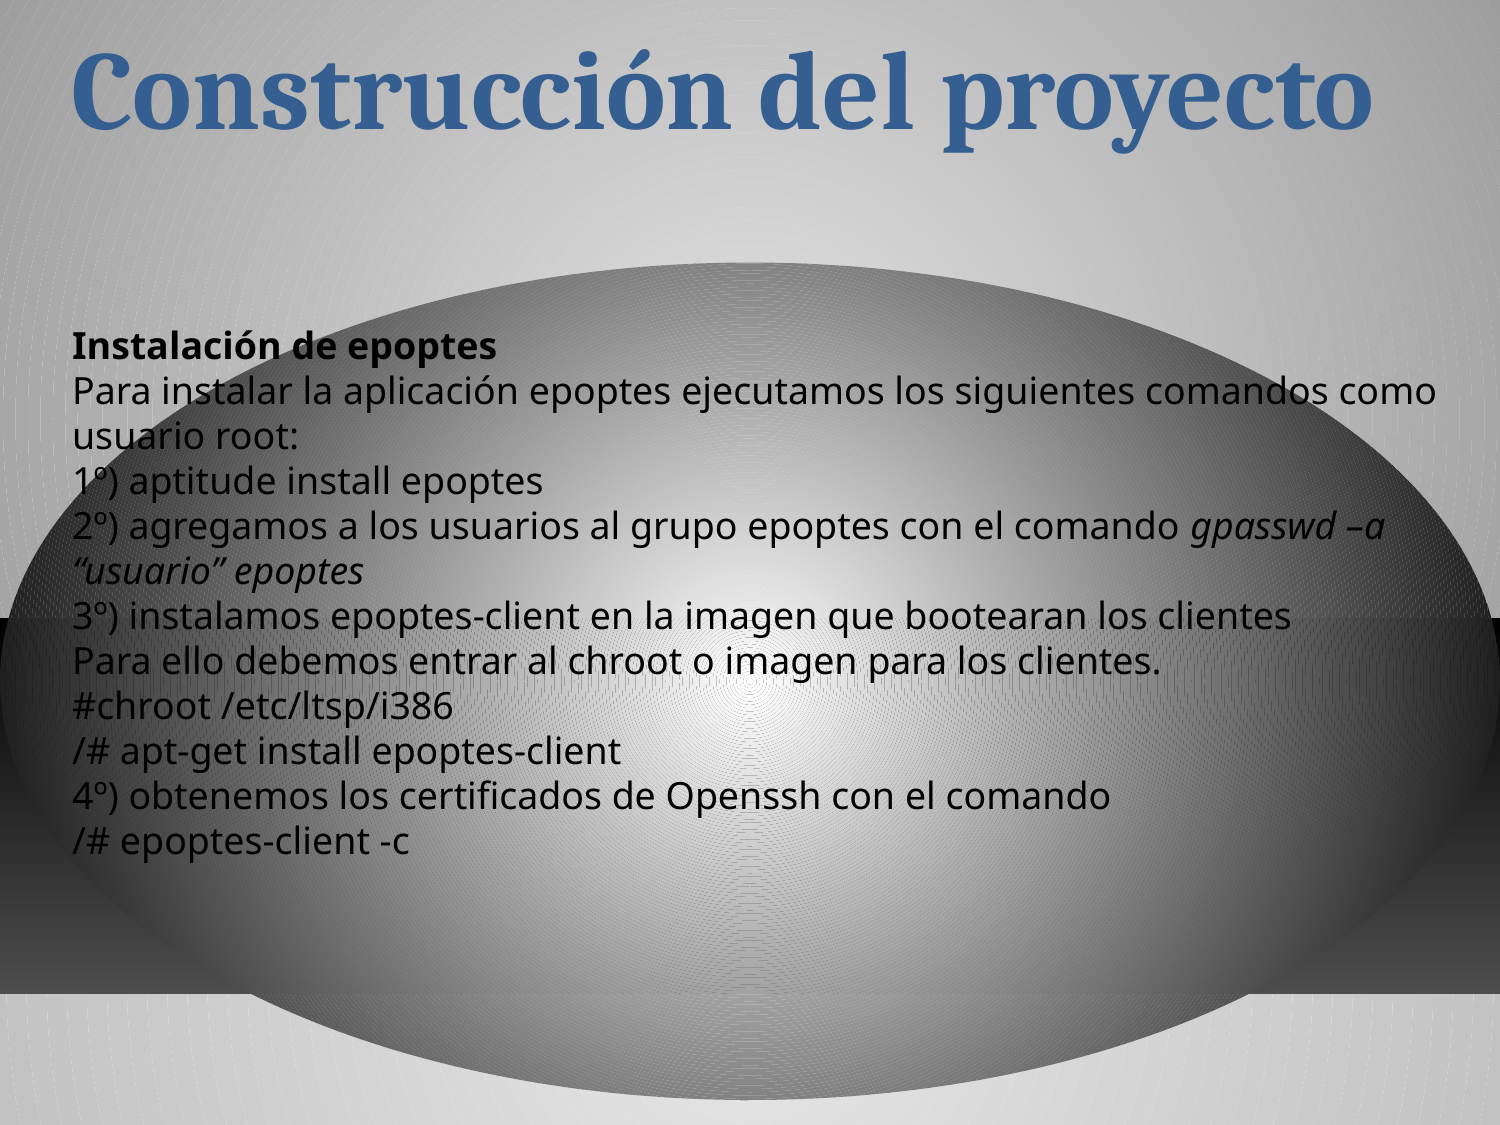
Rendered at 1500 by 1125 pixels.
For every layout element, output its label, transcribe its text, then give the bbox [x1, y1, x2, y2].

text_box Construcción del proyecto [57, 10, 1391, 160]
text_box Instalación de epoptes Para instalar la aplicación epoptes ejecutamos los siguientes comandos como usuario root: 1º) aptitude install epoptes 2º) agregamos a los usuarios al grupo epoptes con el comando gpasswd –a “usuario” epoptes 3º) instalamos epoptes-client en la imagen que bootearan los clientes Para ello debemos entrar al chroot o imagen para los clientes. #chroot /etc/ltsp/i386 /# apt-get install epoptes-client 4º) obtenemos los certificados de Openssh con el comando /# epoptes-client -c [57, 314, 1459, 870]
